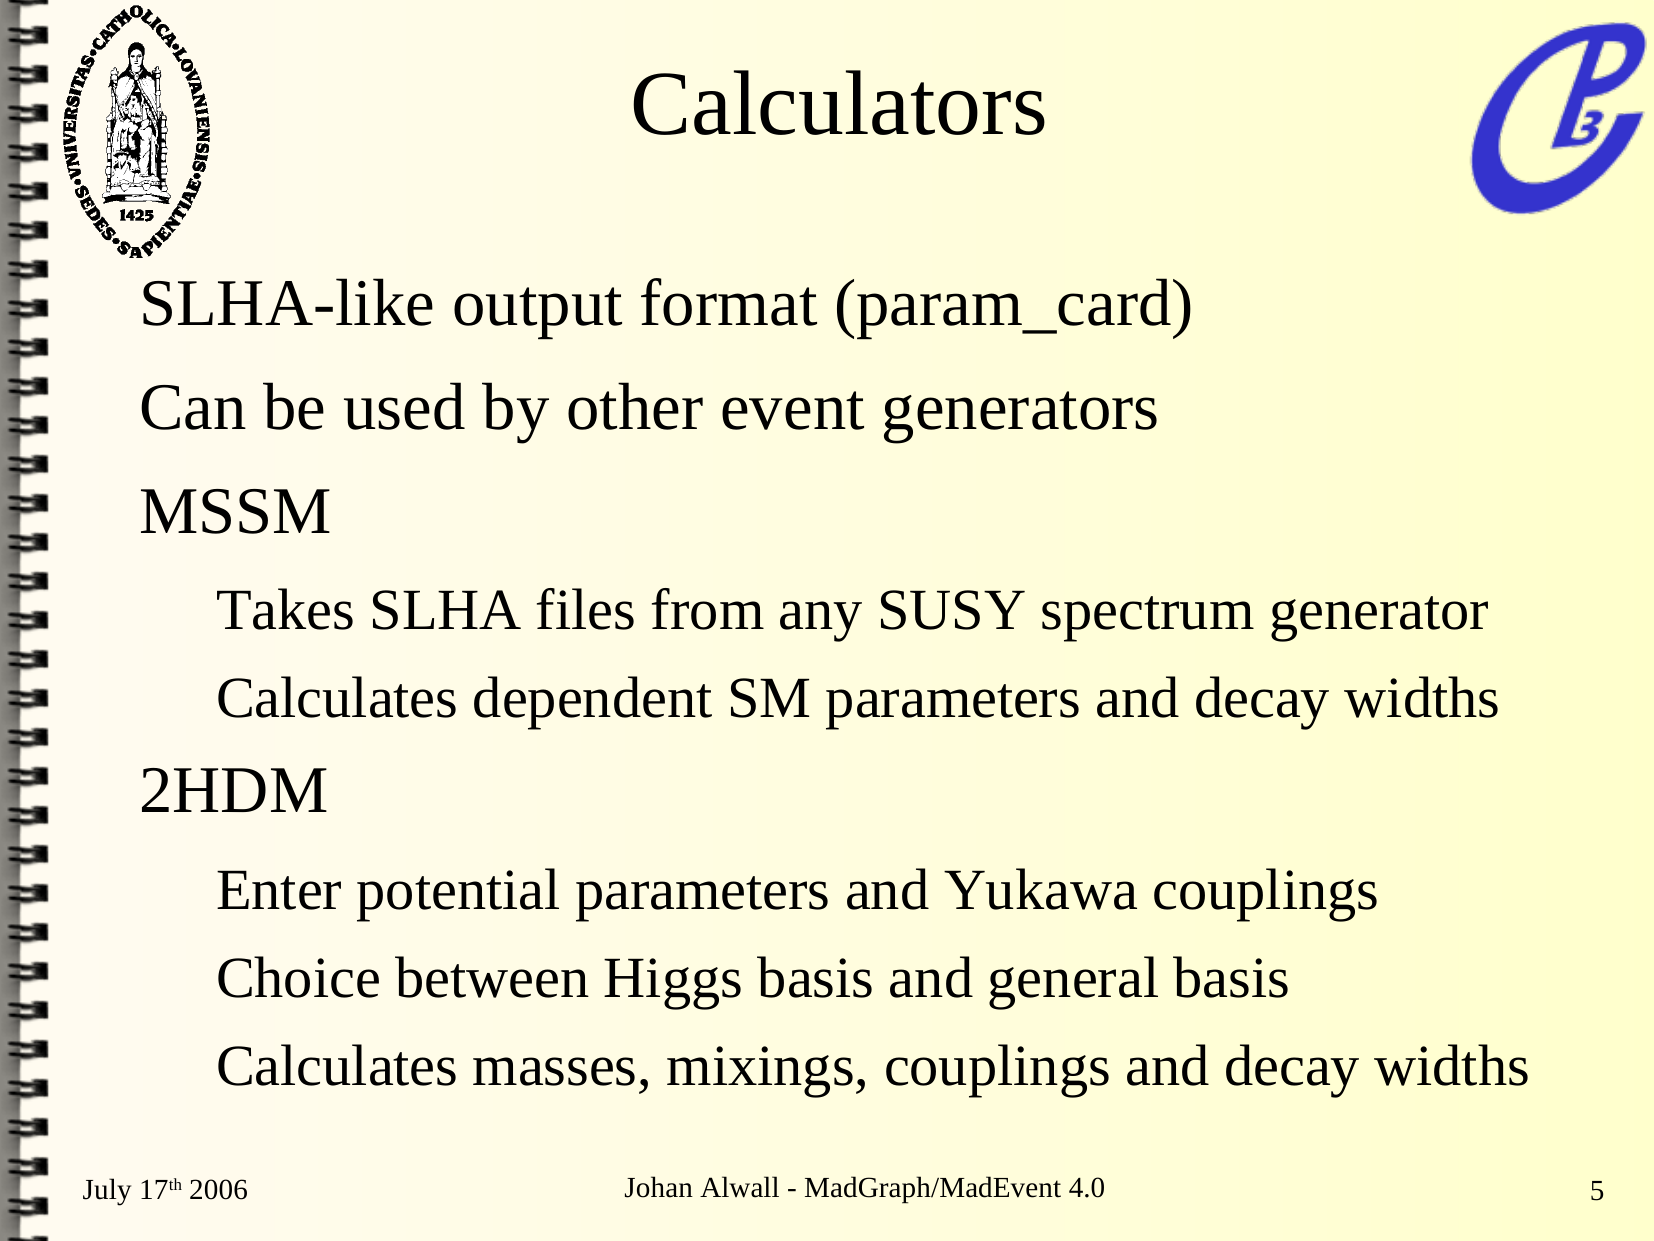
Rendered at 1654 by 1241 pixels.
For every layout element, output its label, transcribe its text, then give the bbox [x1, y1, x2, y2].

picture [0, 0, 1654, 1241]
list SLHA-like output format (param_card) Can be used by other event generators MSSM Takes SLHA files from any SUSY spectrum generator Calculates dependent SM parameters and decay widths 2HDM Enter potential parameters and Yukawa couplings Choice between Higgs basis and general basis Calculates masses, mixings, couplings and decay widths [121, 266, 1603, 1108]
picture [1467, 14, 1654, 216]
title Calculators [234, 0, 1445, 208]
